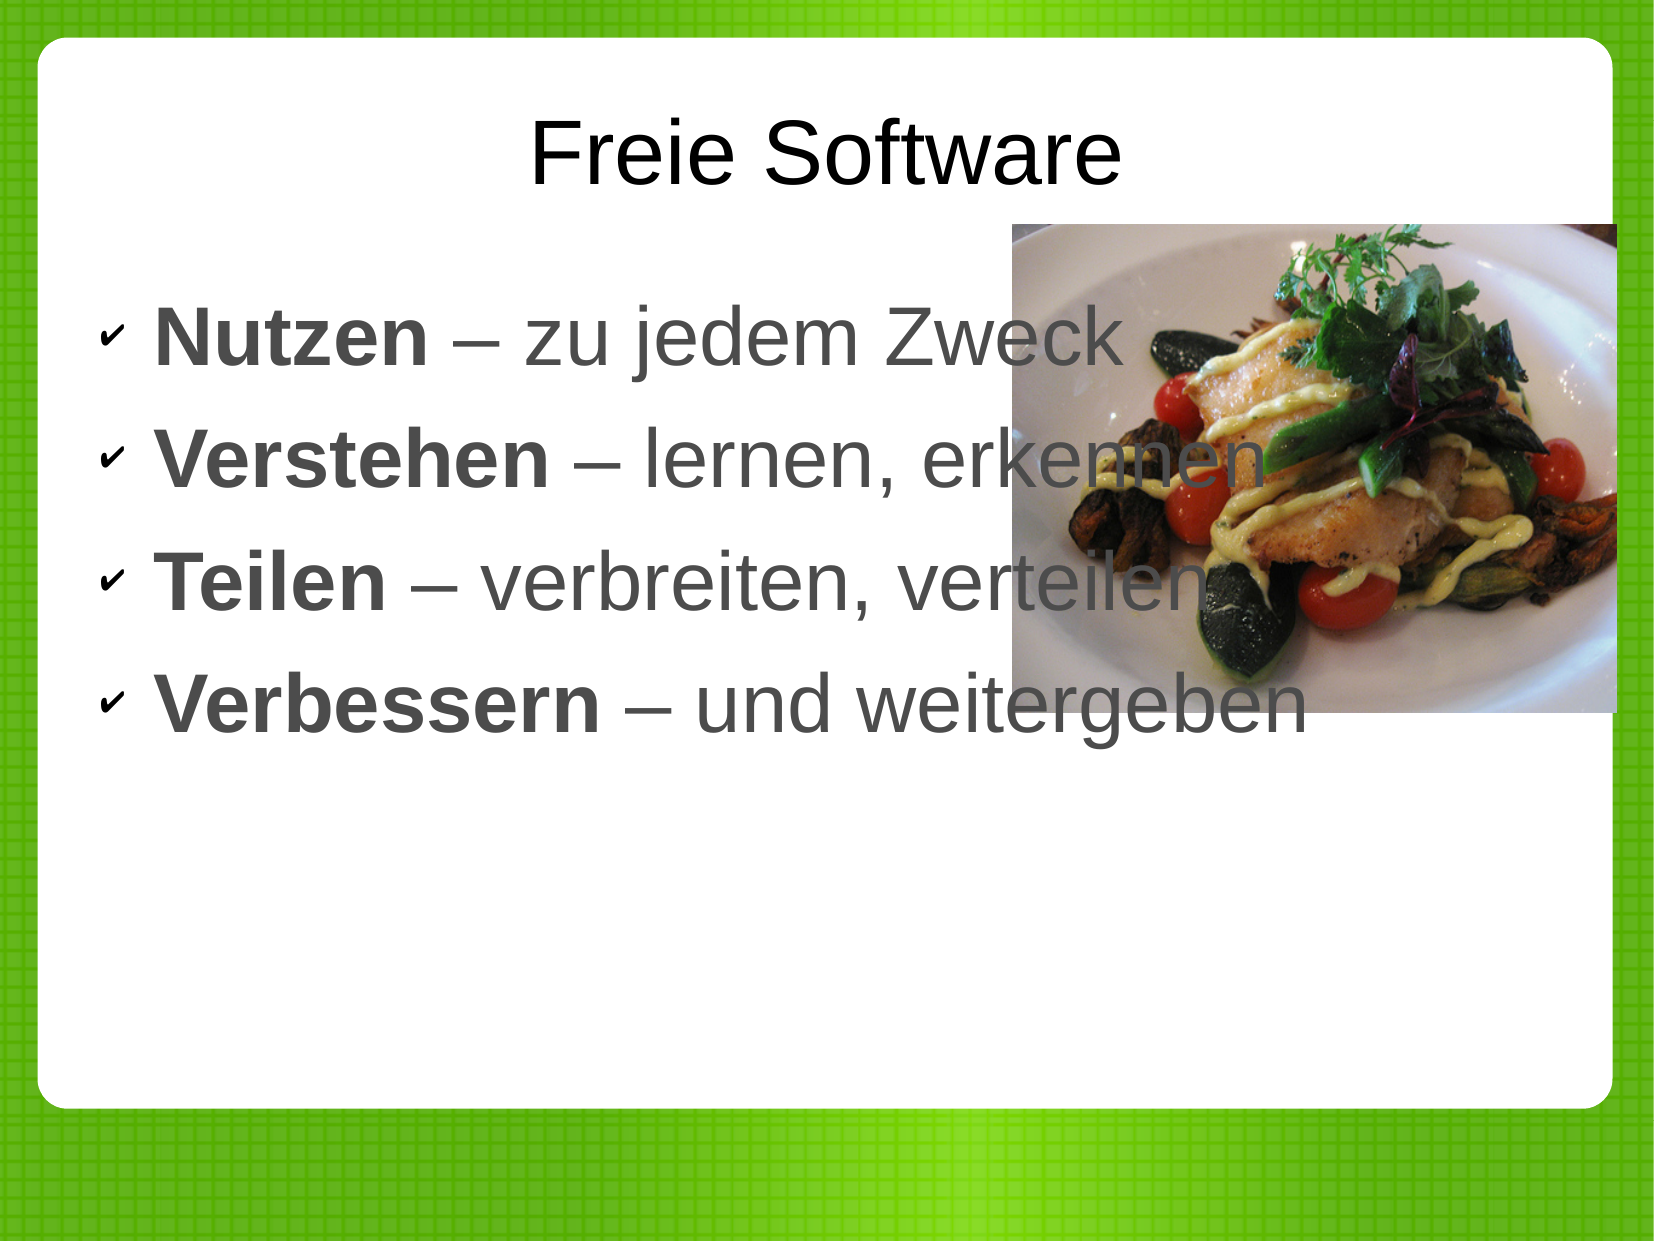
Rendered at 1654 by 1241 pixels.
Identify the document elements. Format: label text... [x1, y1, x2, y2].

list Nutzen – zu jedem Zweck Verstehen – lernen, erkennen Teilen – verbreiten, verteilen Verbessern – und weitergeben [82, 290, 1571, 1109]
title Freie Software [82, 49, 1571, 257]
picture [0, 0, 1654, 1241]
